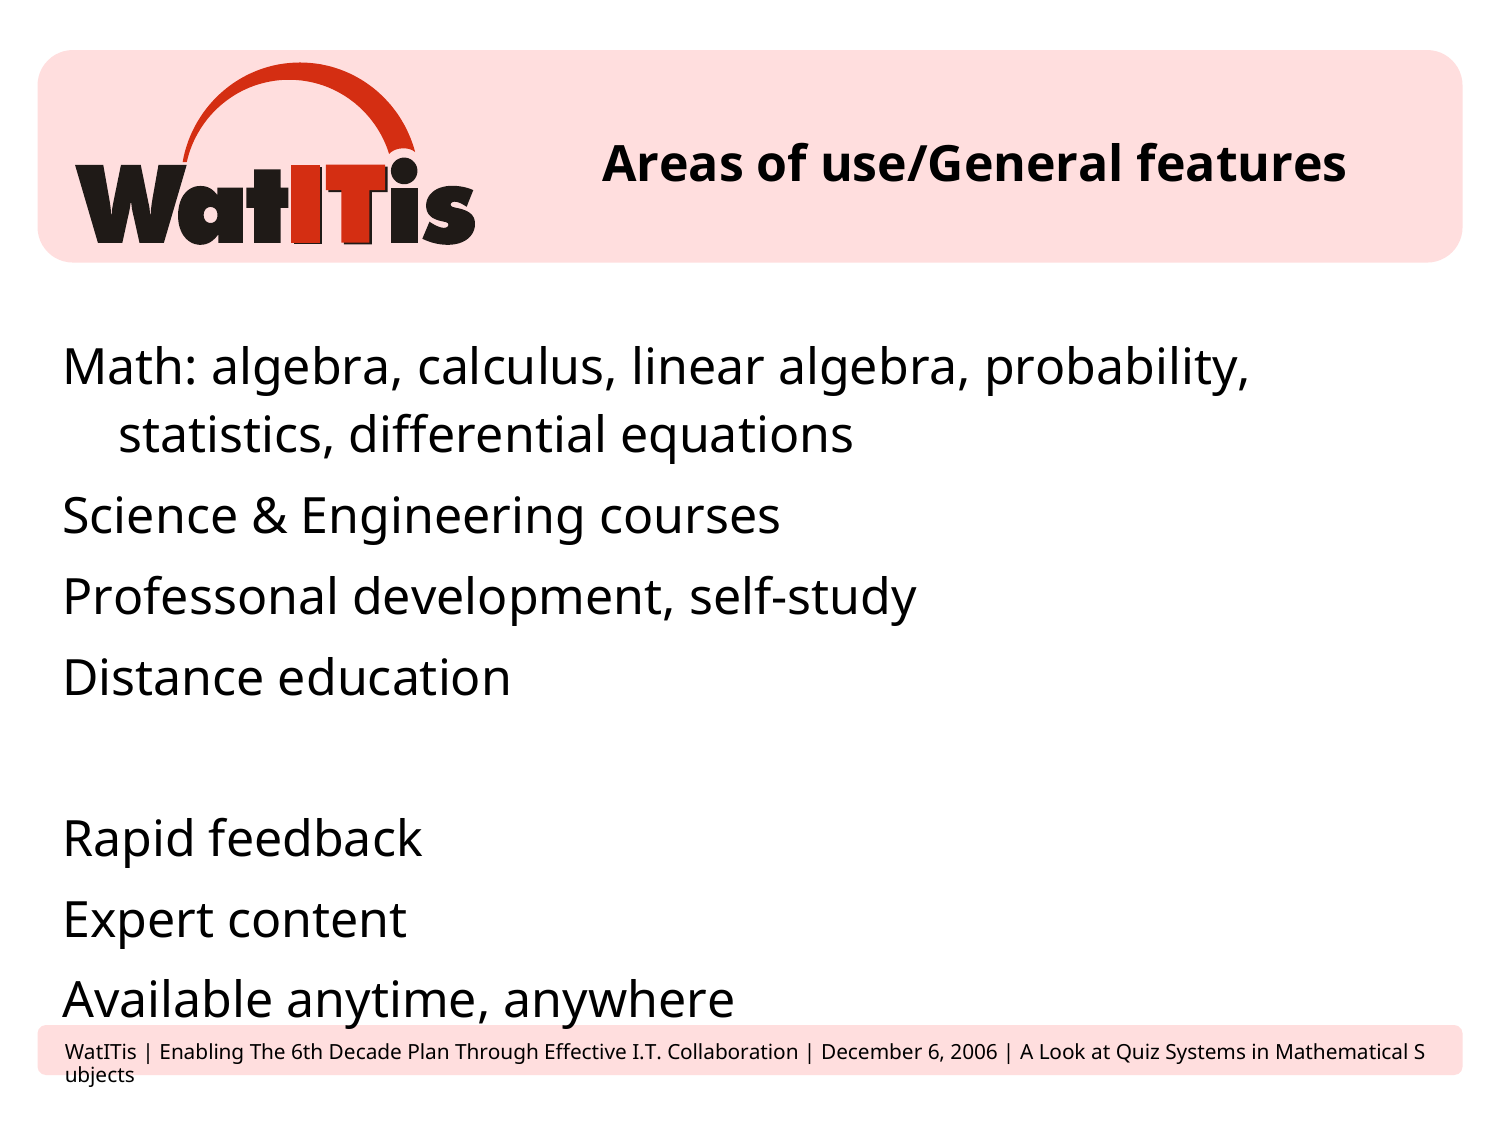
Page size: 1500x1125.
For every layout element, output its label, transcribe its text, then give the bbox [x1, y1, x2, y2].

title Areas of use/General features [500, 62, 1450, 263]
list Math: algebra, calculus, linear algebra, probability, statistics, differential equations Science & Engineering courses Professonal development, self-study Distance education Rapid feedback Expert content Available anytime, anywhere [62, 330, 1450, 976]
